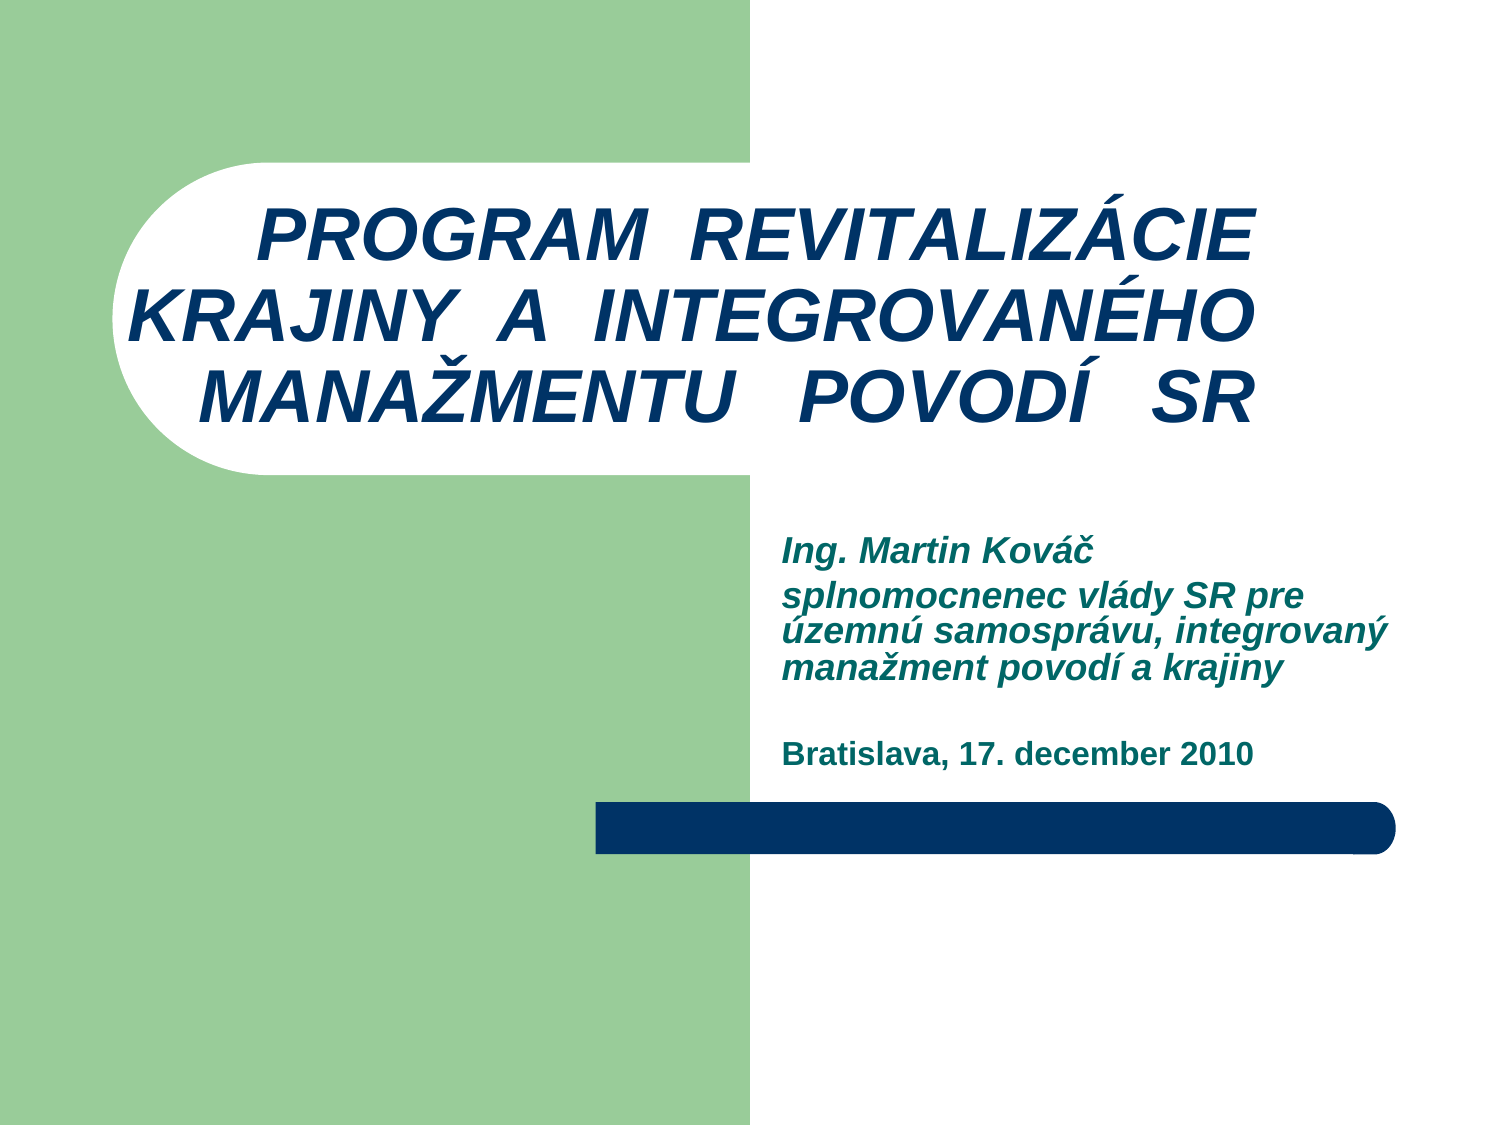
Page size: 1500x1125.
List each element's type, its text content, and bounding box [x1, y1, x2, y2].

subtitle Ing. Martin Kováč splnomocnenec vlády SR pre územnú samosprávu, integrovaný manažment povodí a krajiny Bratislava, 17. december 2010 [766, 480, 1426, 780]
title PROGRAM REVITALIZÁCIE KRAJINY A INTEGROVANÉHO MANAŽMENTU POVODÍ SR [112, 160, 1463, 474]
